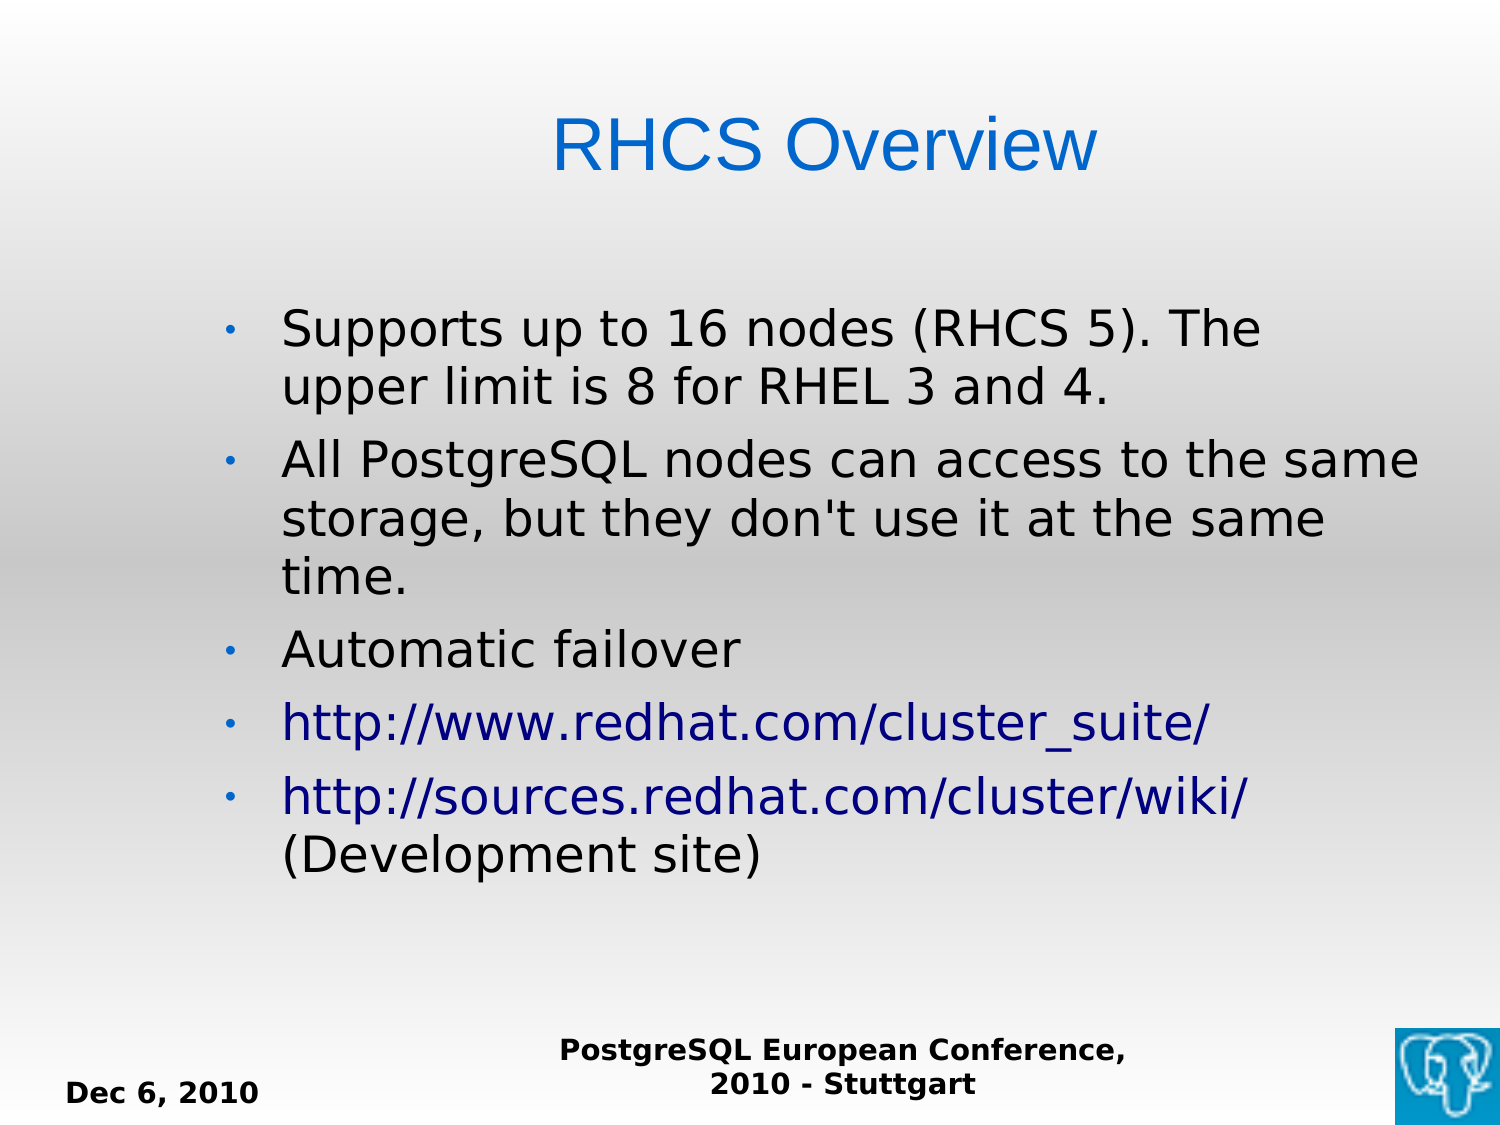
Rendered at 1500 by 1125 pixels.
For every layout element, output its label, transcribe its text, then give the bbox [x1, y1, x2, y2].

list Supports up to 16 nodes (RHCS 5). The upper limit is 8 for RHEL 3 and 4. All PostgreSQL nodes can access to the same storage, but they don't use it at the same time. Automatic failover http://www.redhat.com/cluster_suite/ http://sources.redhat.com/cluster/wiki/ (Development site) [224, 299, 1425, 975]
picture [1400, 1033, 1492, 1118]
title RHCS Overview [224, 49, 1425, 238]
